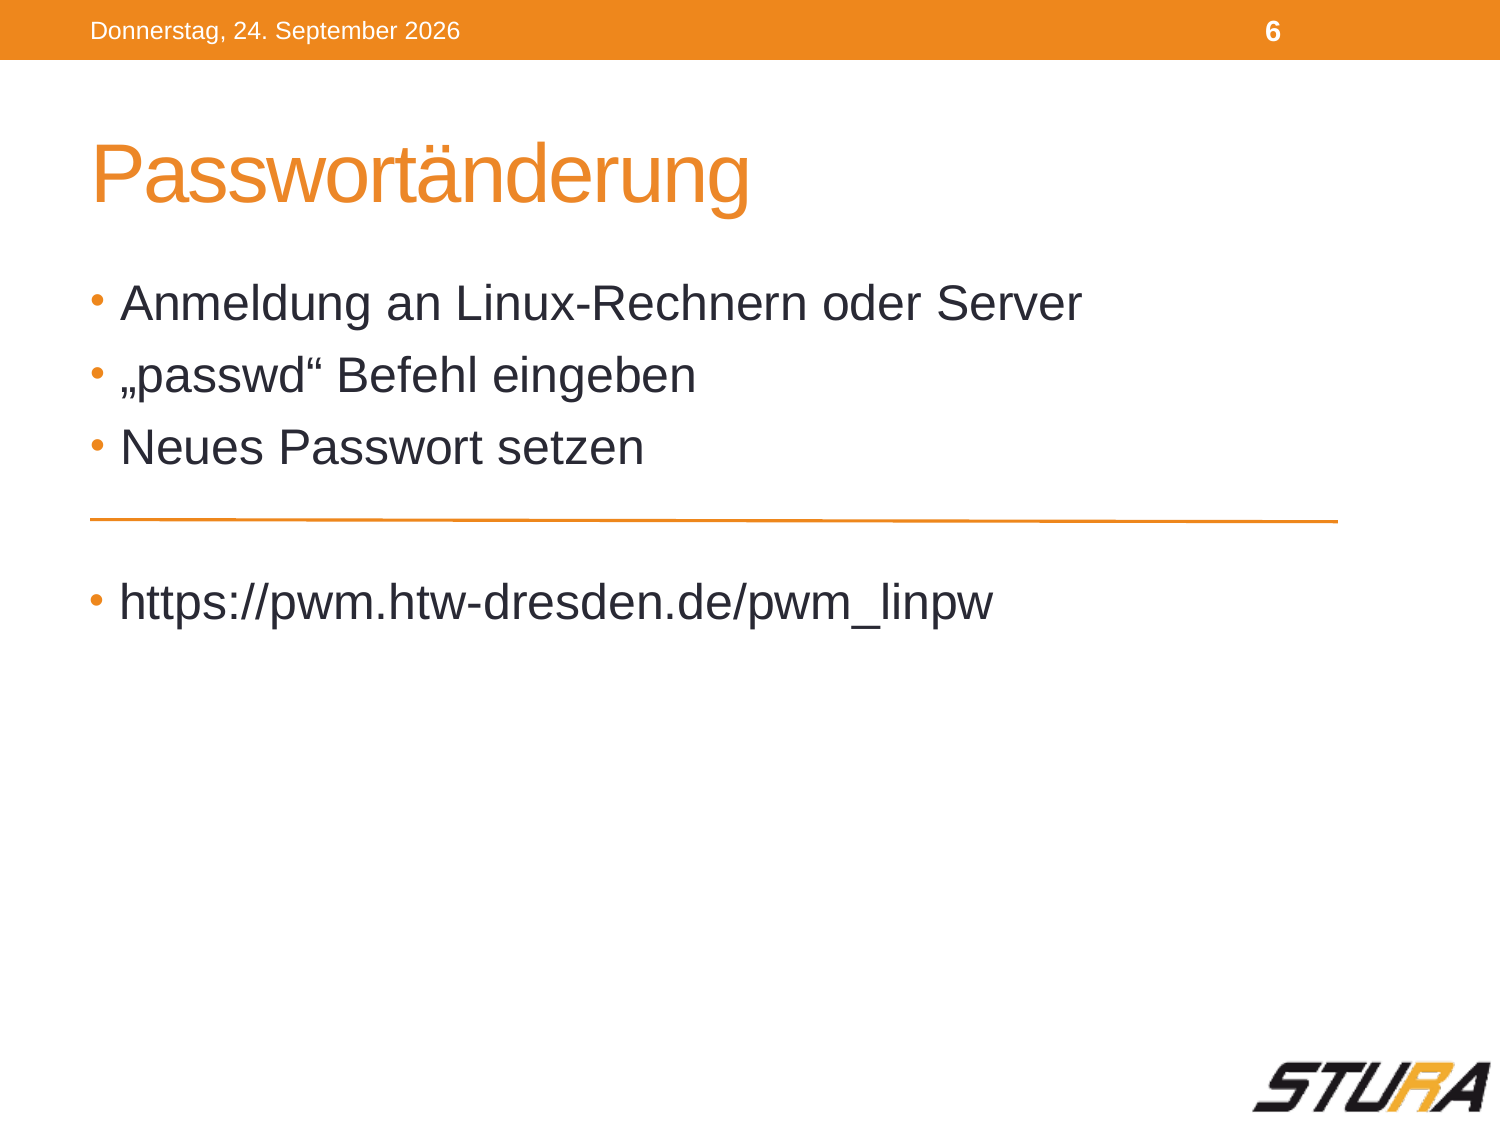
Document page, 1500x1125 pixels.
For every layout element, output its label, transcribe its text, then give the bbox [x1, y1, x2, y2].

text_box ‹Nr.› [1250, 3, 1426, 57]
title Passwortänderung [75, 87, 1426, 251]
list Anmeldung an Linux-Rechnern oder Server „passwd“ Befehl eingeben Neues Passwort setzen [75, 262, 1426, 492]
text_box Mittwoch, 21. September 16 [75, 3, 550, 57]
text_box https://pwm.htw-dresden.de/pwm_linpw [74, 562, 1425, 644]
